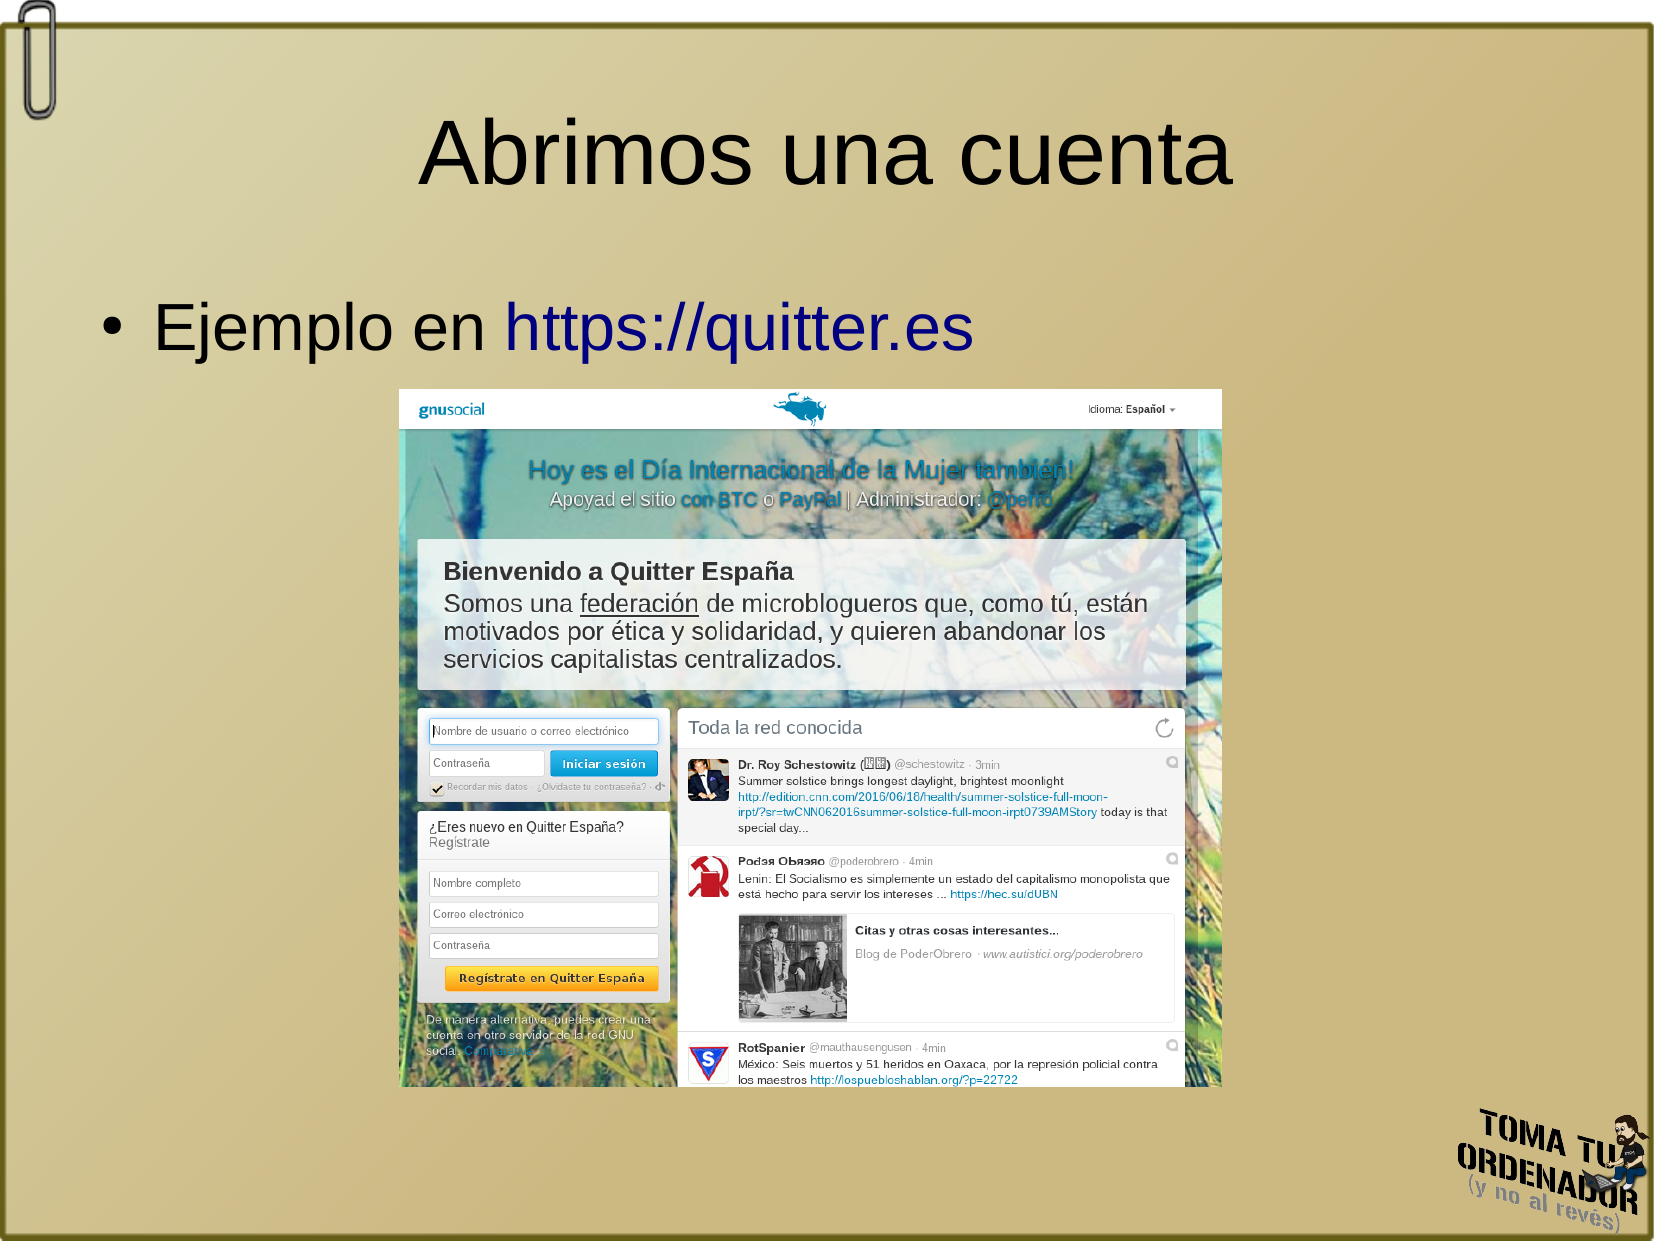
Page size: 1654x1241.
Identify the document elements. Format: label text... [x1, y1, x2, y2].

title Abrimos una cuenta [82, 49, 1571, 257]
picture [0, 0, 1654, 1241]
list Ejemplo en https://quitter.es [82, 290, 1538, 390]
